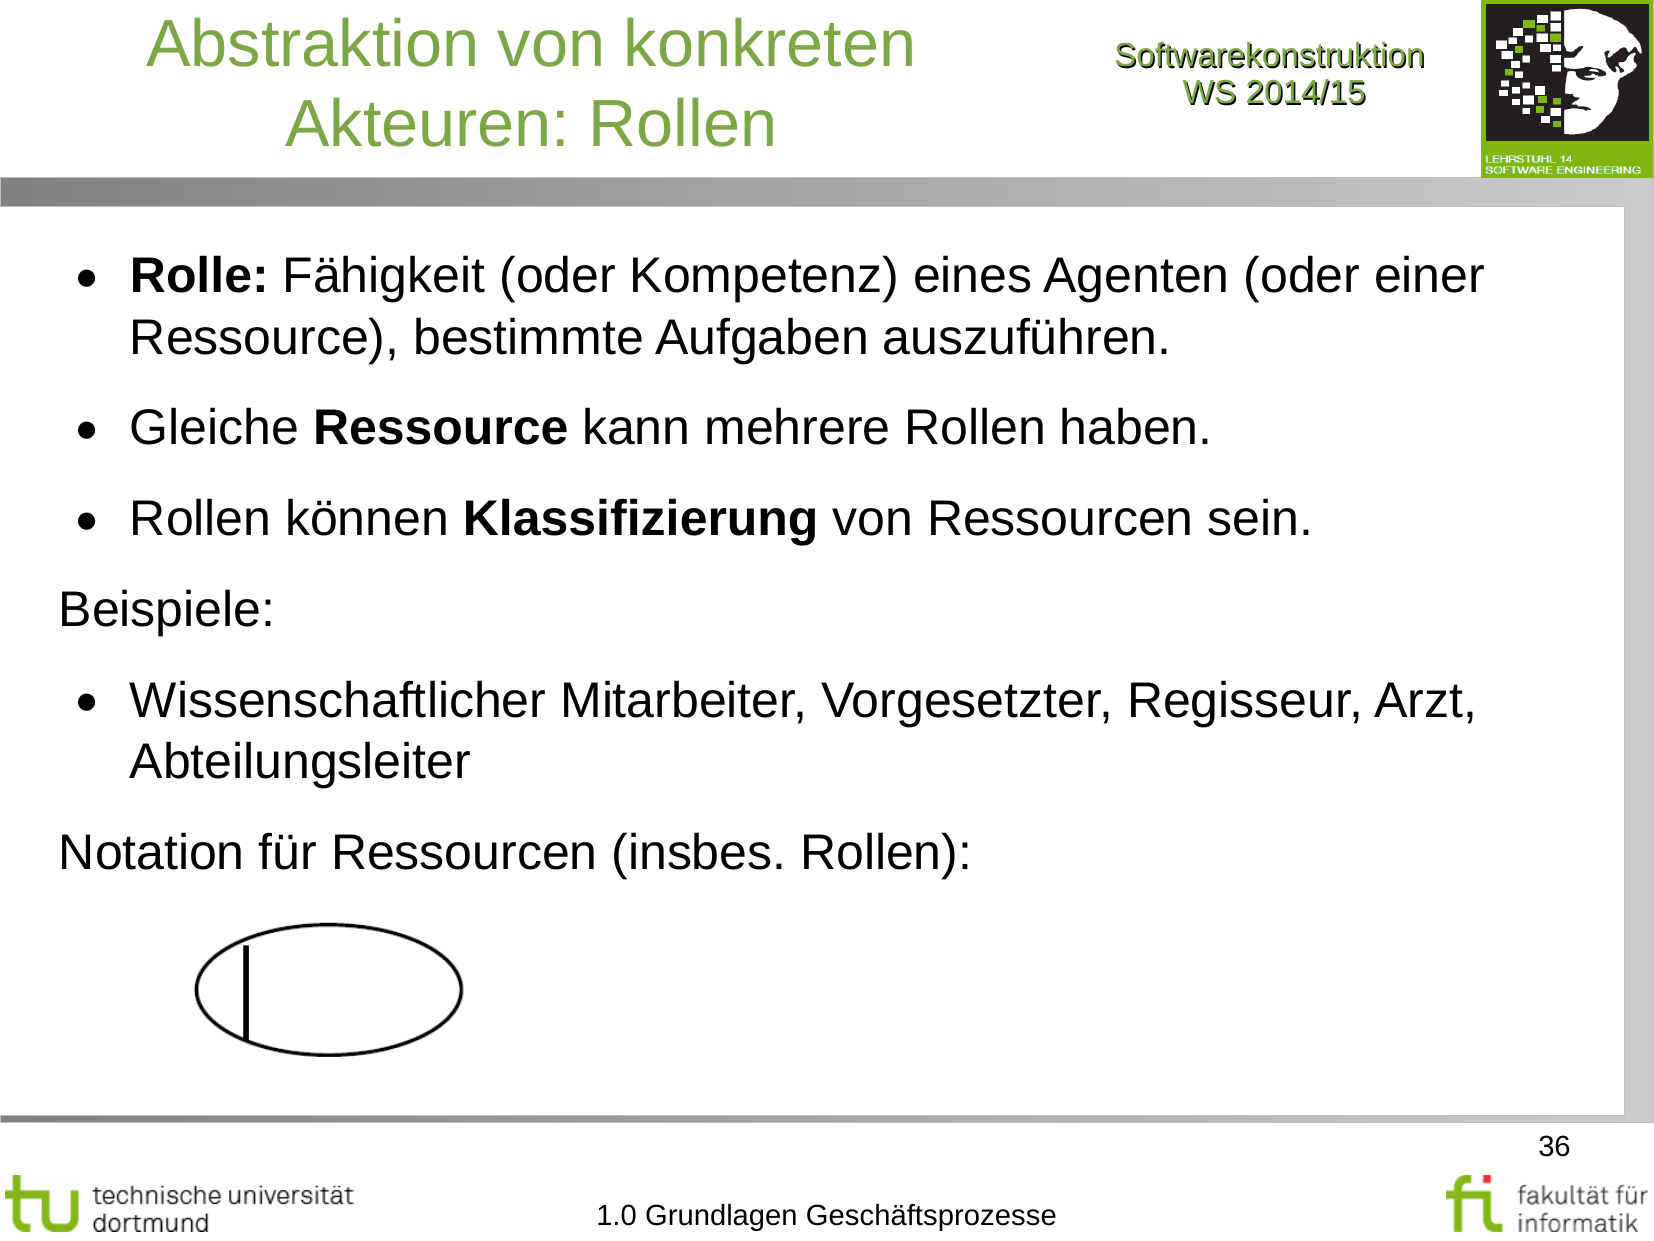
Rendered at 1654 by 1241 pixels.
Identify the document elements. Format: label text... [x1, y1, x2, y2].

picture [1481, 0, 1654, 178]
picture [1446, 1175, 1648, 1232]
picture [179, 915, 473, 1063]
picture [5, 1175, 354, 1232]
list Rolle: Fähigkeit (oder Kompetenz) eines Agenten (oder einer Ressource), bestimmte Aufgaben auszuführen. Gleiche Ressource kann mehrere Rollen haben. Rollen können Klassifizierung von Ressourcen sein. Beispiele: Wissenschaftlicher Mitarbeiter, Vorgesetzter, Regisseur, Arzt, Abteilungsleiter Notation für Ressourcen (insbes. Rollen): [59, 242, 1654, 825]
title Abstraktion von konkreten Akteuren: Rollen [0, 0, 1063, 178]
